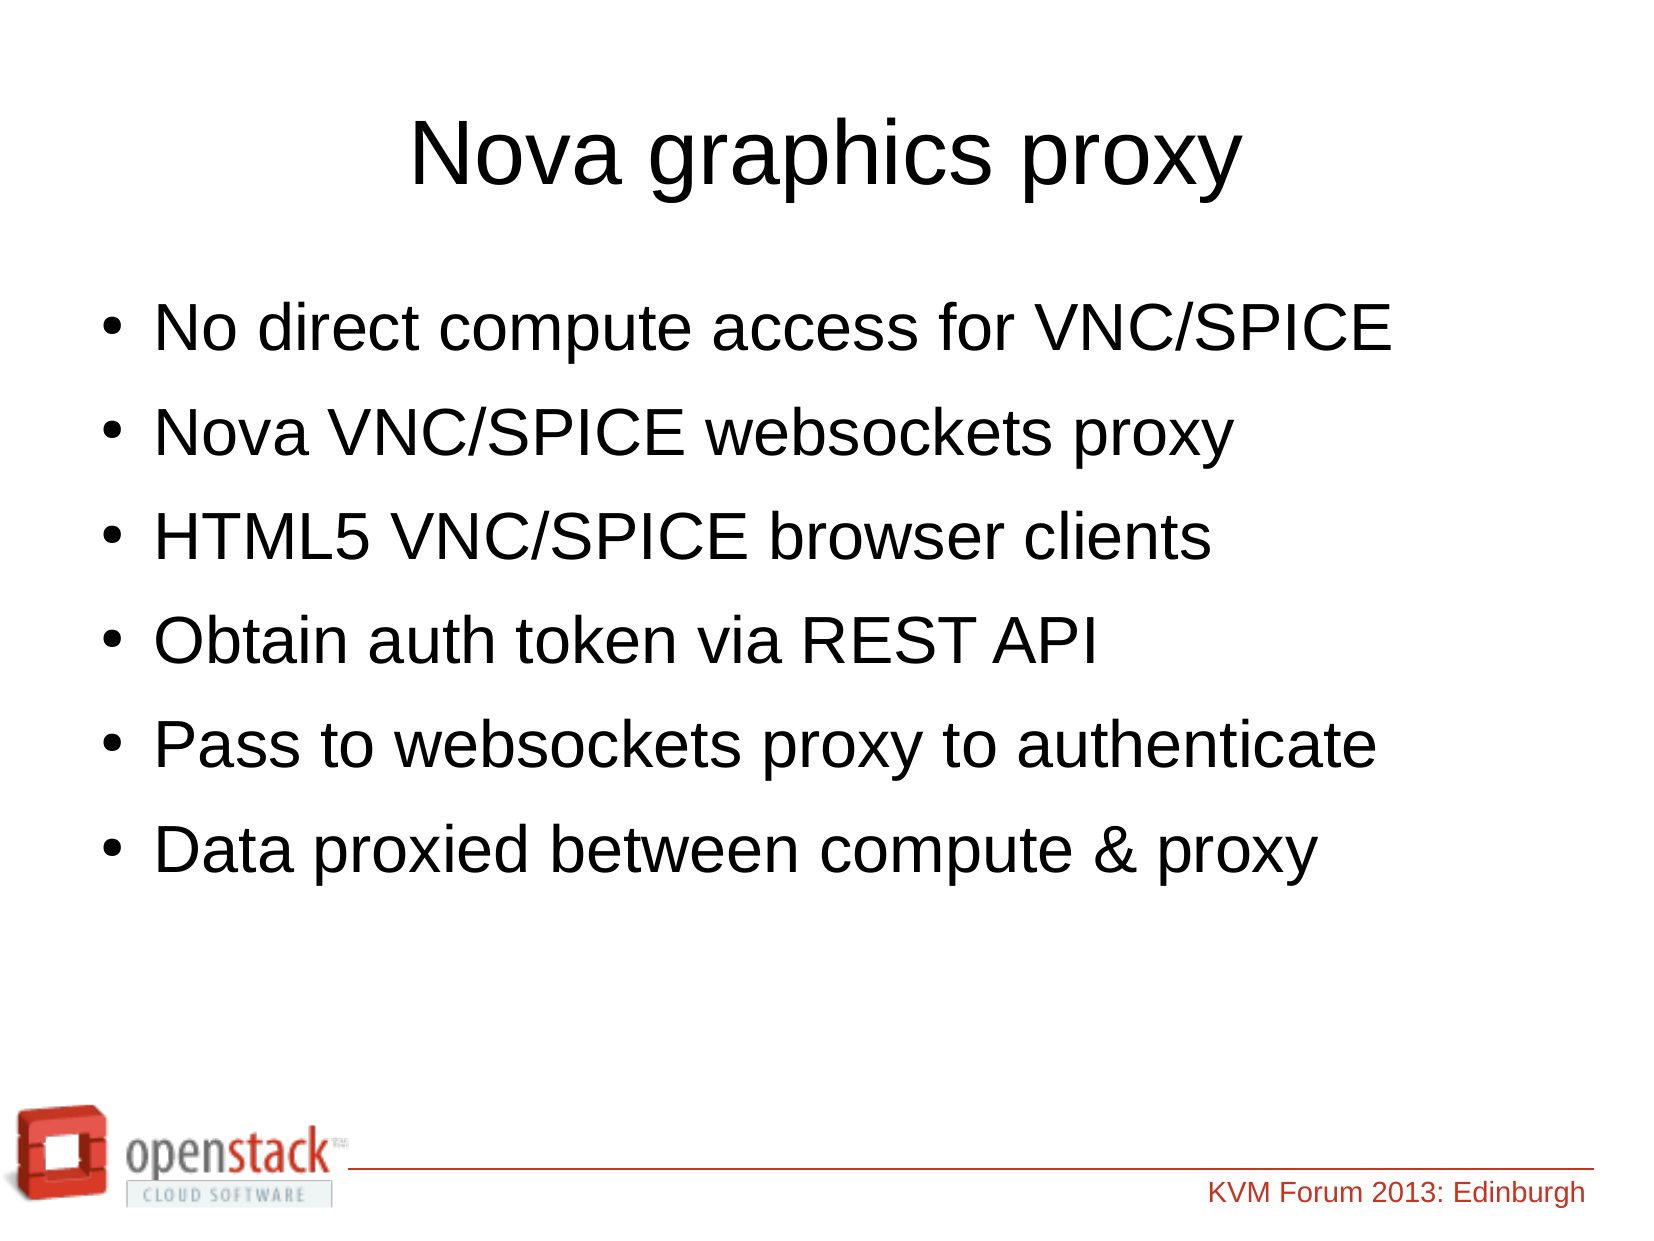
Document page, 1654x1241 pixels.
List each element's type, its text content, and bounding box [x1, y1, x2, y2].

list No direct compute access for VNC/SPICE Nova VNC/SPICE websockets proxy HTML5 VNC/SPICE browser clients Obtain auth token via REST API Pass to websockets proxy to authenticate Data proxied between compute & proxy [82, 290, 1571, 1010]
picture [0, 1101, 349, 1219]
title Nova graphics proxy [82, 49, 1571, 257]
